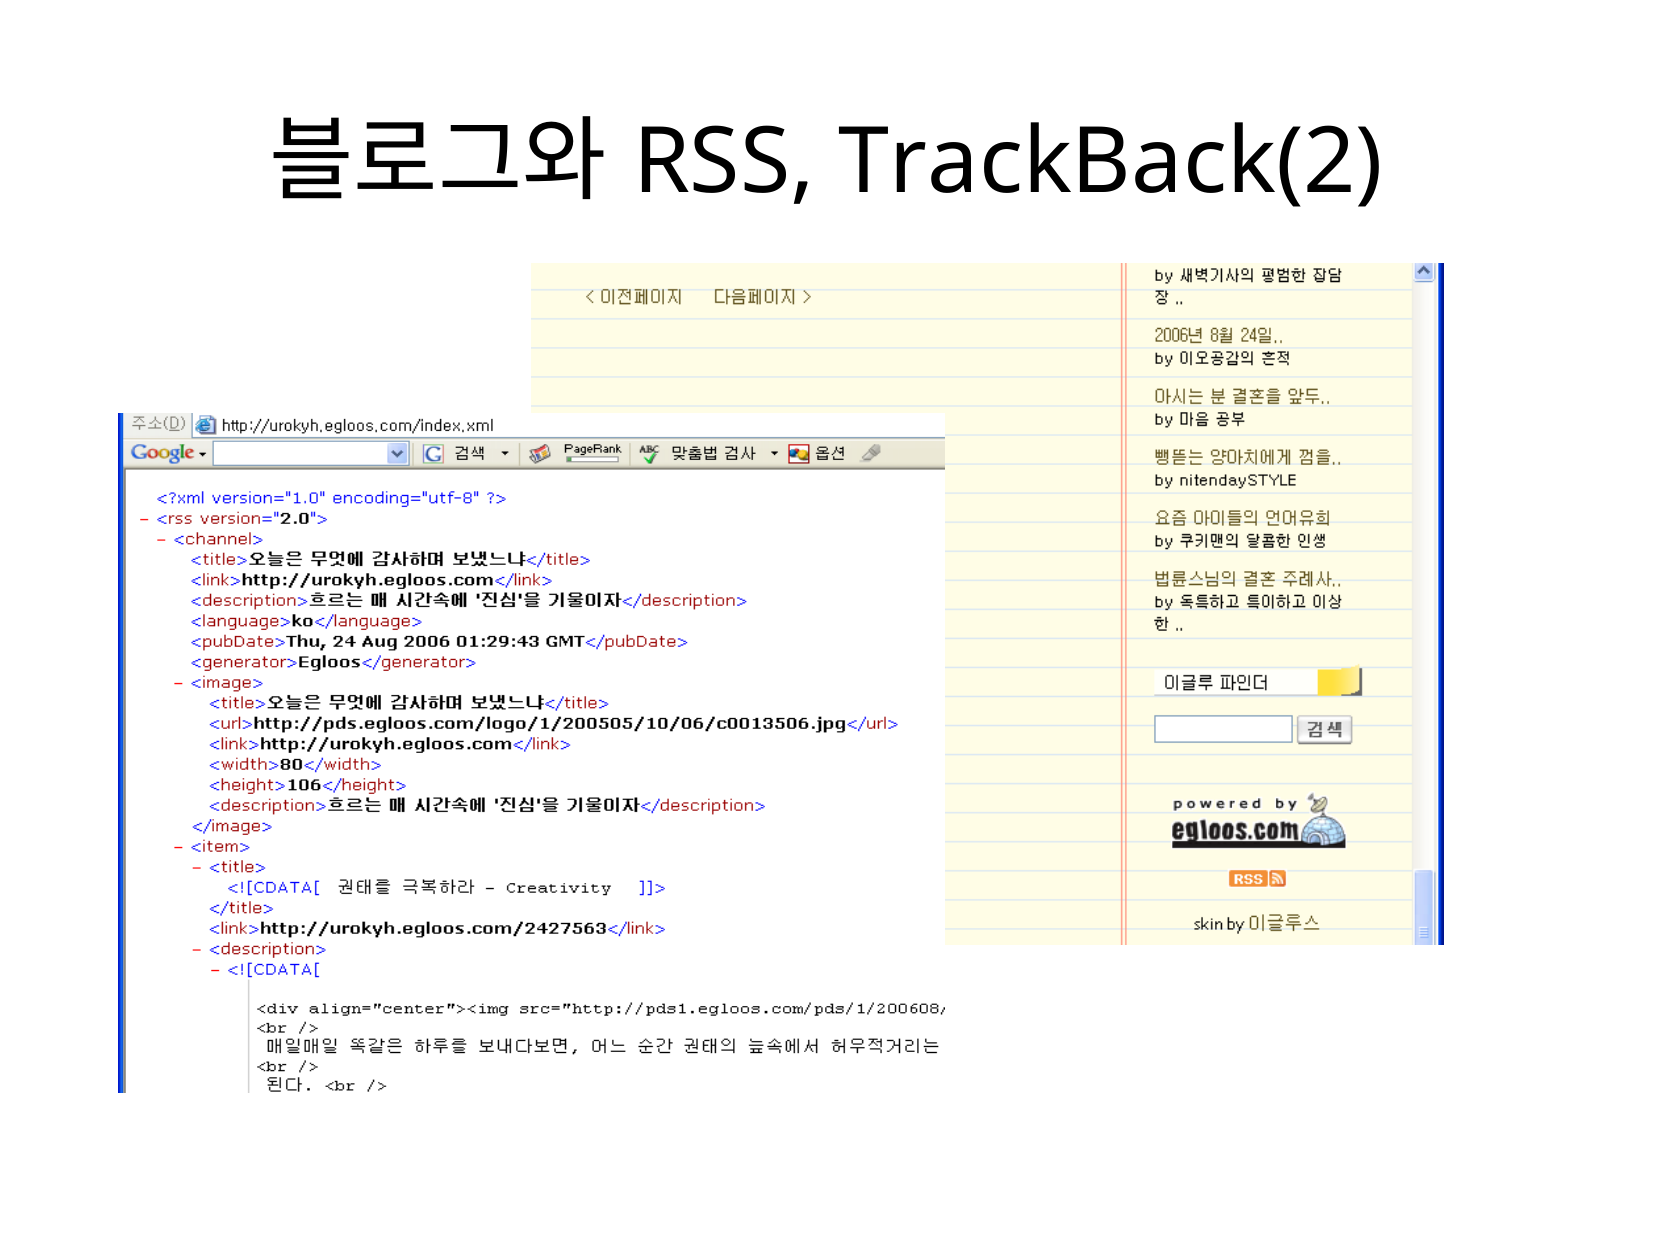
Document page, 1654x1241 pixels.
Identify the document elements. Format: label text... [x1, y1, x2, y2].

title 블로그와 RSS, TrackBack(2) [82, 49, 1571, 257]
picture [118, 263, 1444, 1093]
